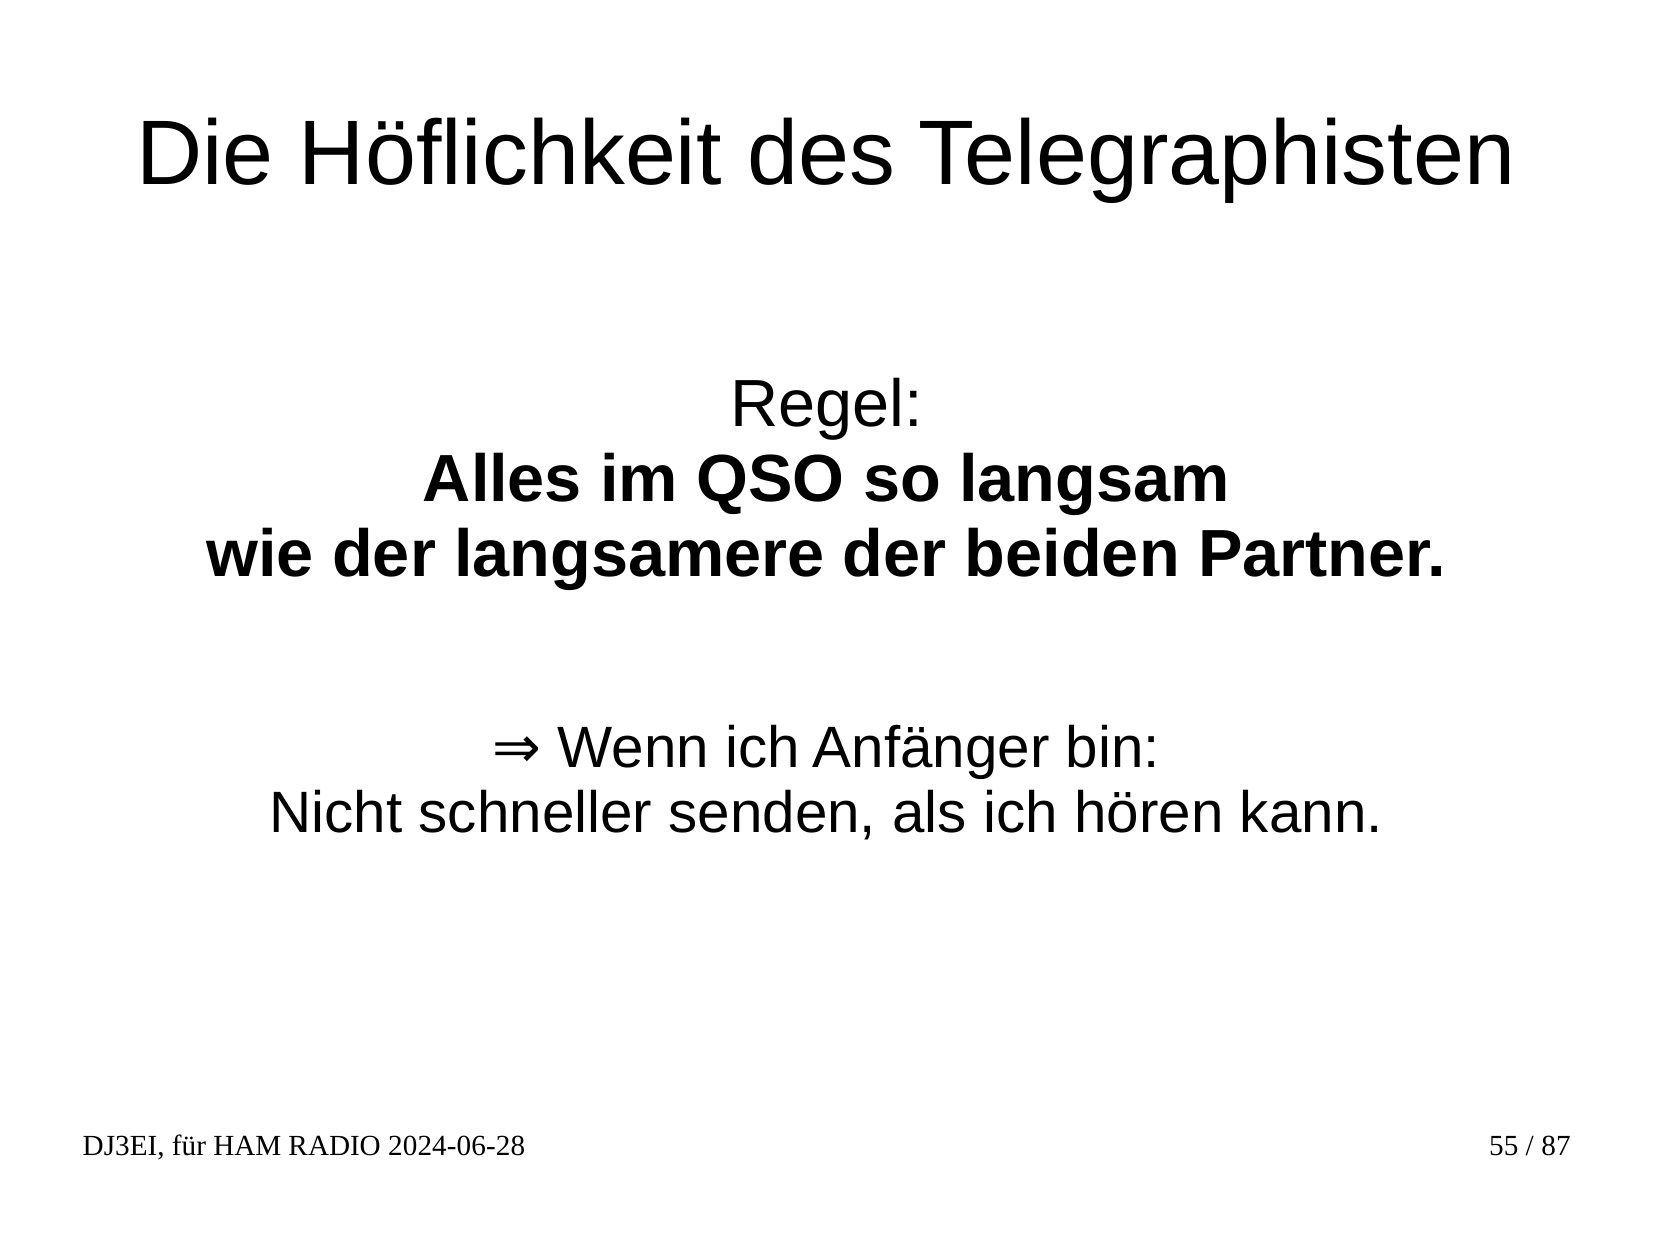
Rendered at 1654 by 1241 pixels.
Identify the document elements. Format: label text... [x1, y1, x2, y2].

title Die Höflichkeit des Telegraphisten [82, 49, 1571, 257]
list Regel: Alles im QSO so langsam wie der langsamere der beiden Partner. ⇒ Wenn ich Anfänger bin: Nicht schneller senden, als ich hören kann. [82, 366, 1571, 898]
